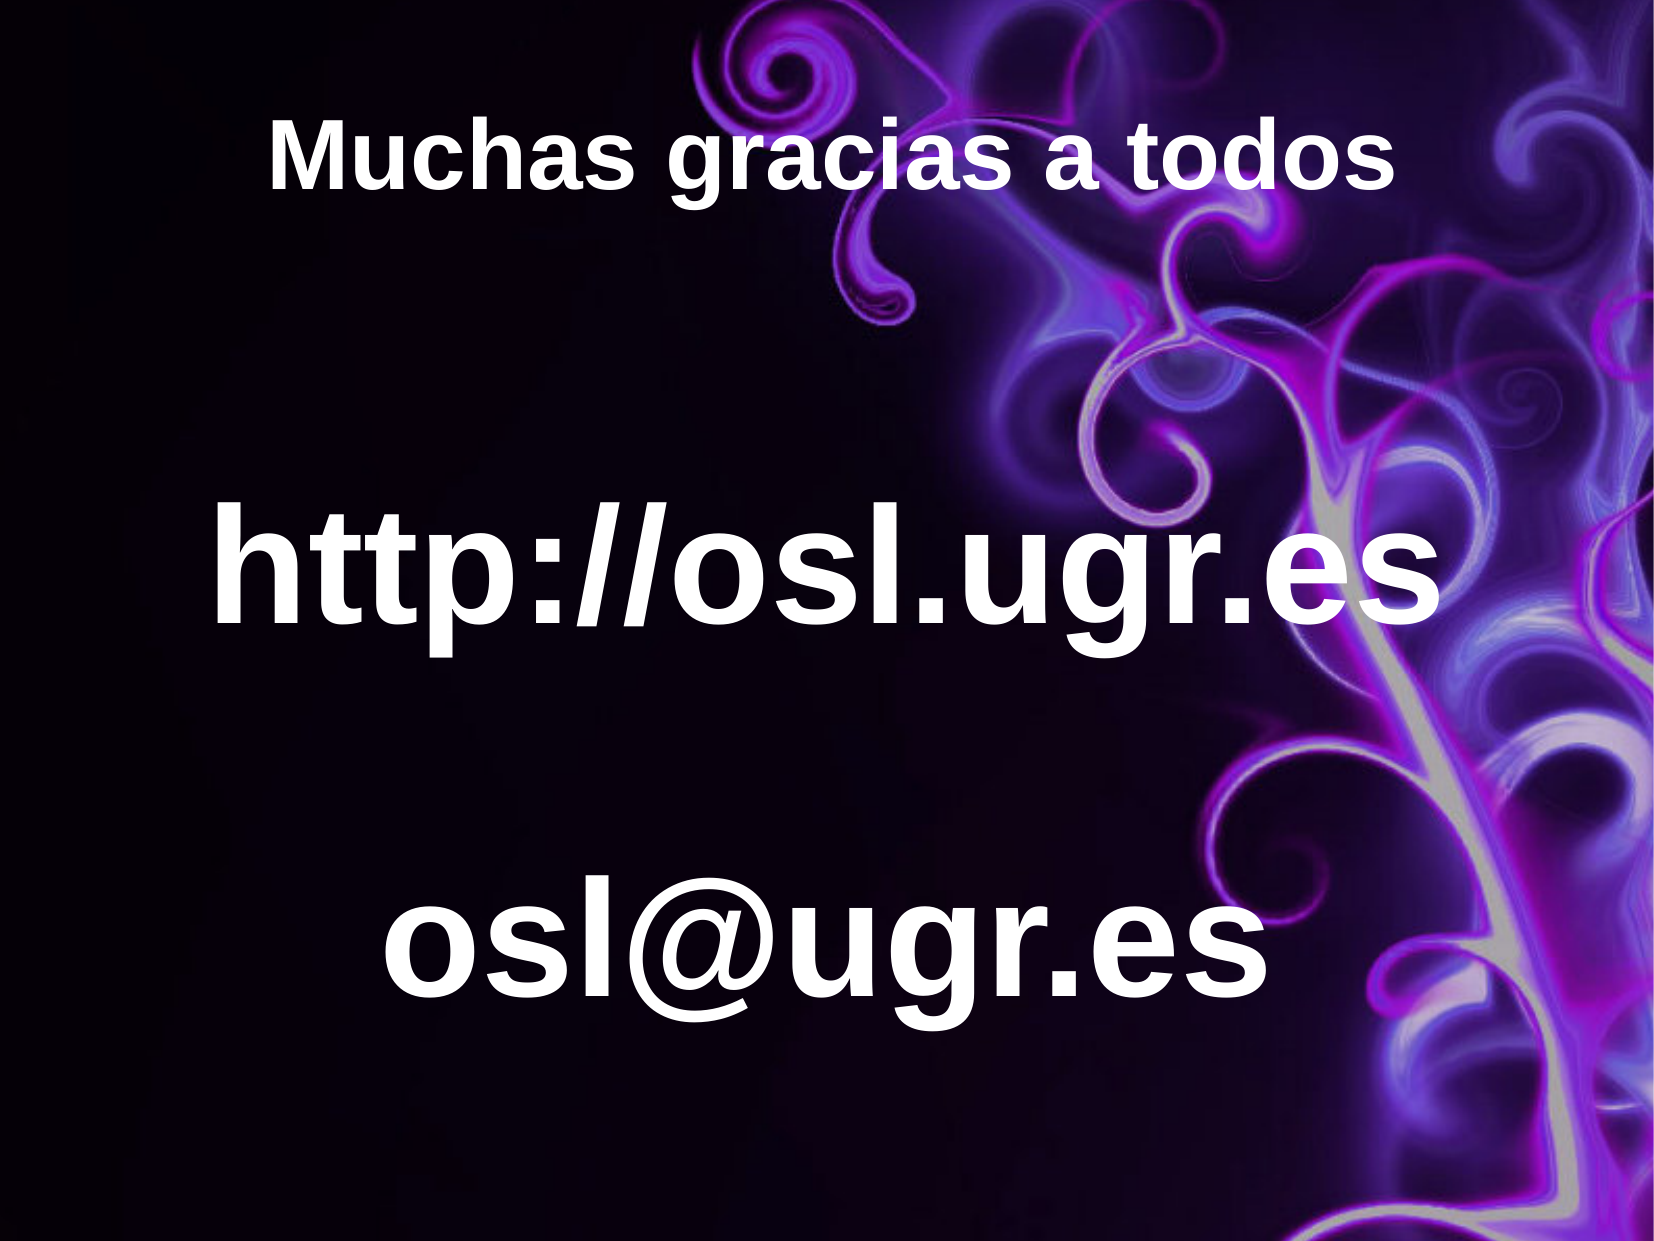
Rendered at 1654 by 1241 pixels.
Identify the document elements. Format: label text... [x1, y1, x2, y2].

subtitle http://osl.ugr.es osl@ugr.es [82, 286, 1571, 1125]
picture [426, 252, 1227, 286]
title Muchas gracias a todos [88, 59, 1577, 252]
